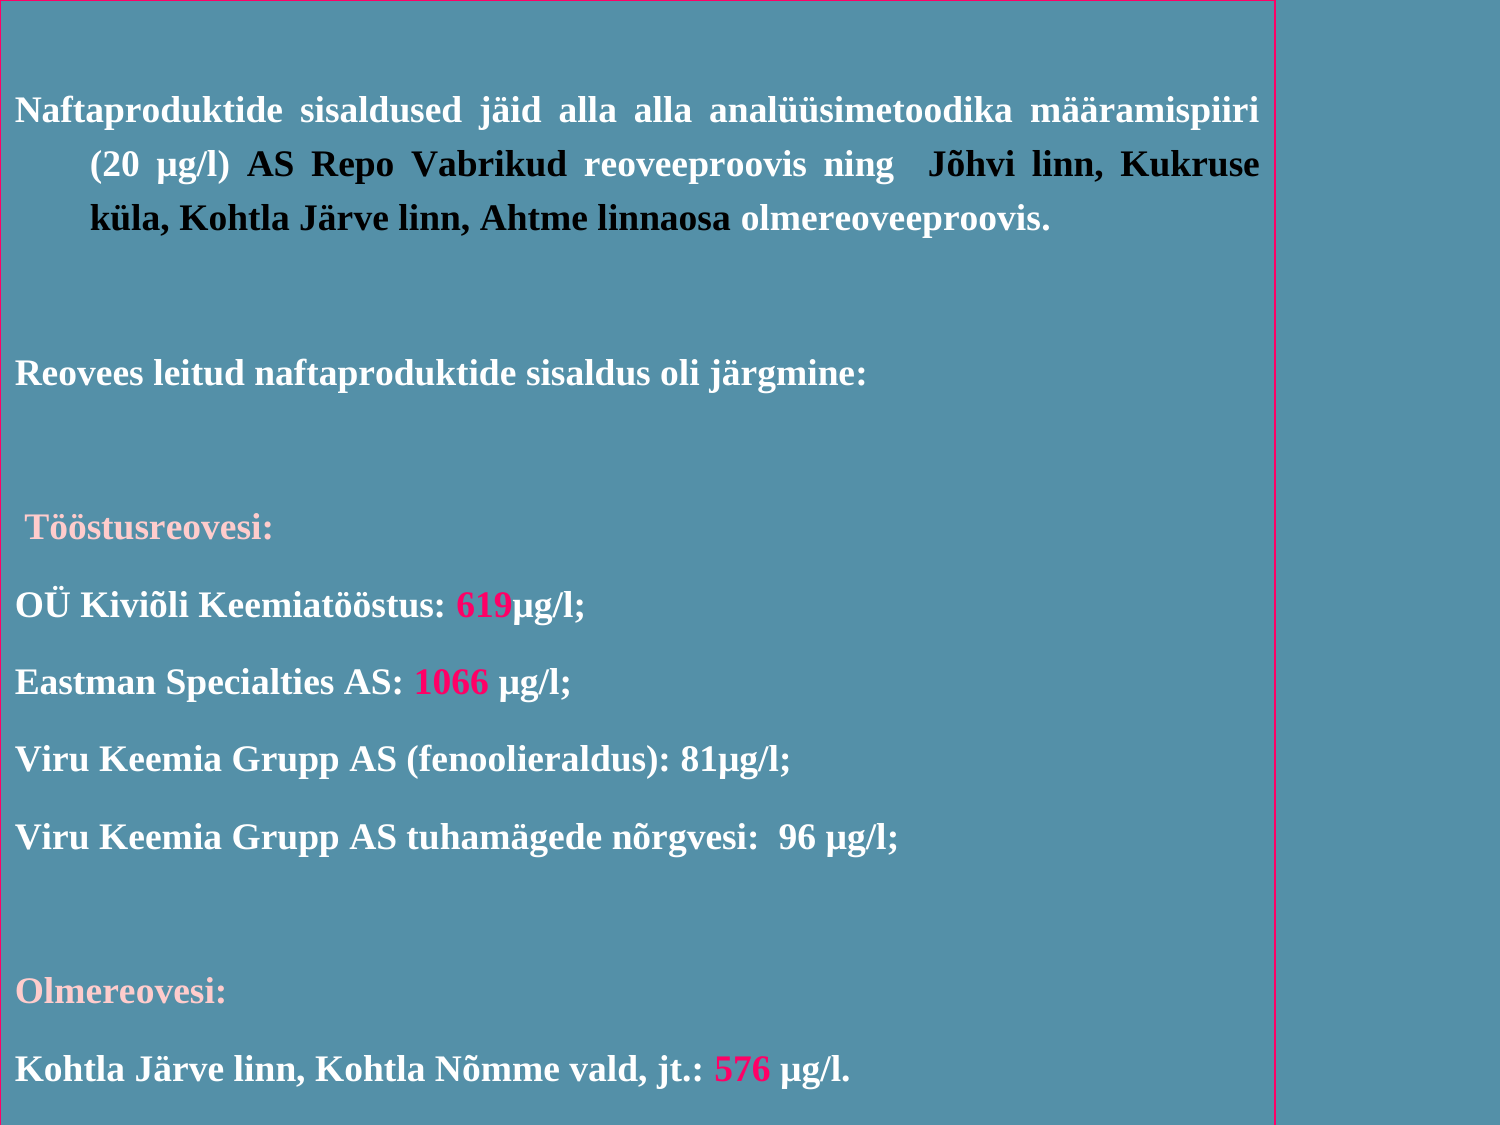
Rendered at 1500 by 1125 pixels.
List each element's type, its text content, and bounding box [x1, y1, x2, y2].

text_box Naftaproduktide sisaldused jäid alla alla analüüsimetoodika määramispiiri (20 µg/l) AS Repo Vabrikud reoveeproovis ning Jõhvi linn, Kukruse küla, Kohtla Järve linn, Ahtme linnaosa olmereoveeproovis. Reovees leitud naftaproduktide sisaldus oli järgmine: Tööstusreovesi: OÜ Kiviõli Keemiatööstus: 619µg/l; Eastman Specialties AS: 1066 µg/l; Viru Keemia Grupp AS (fenoolieraldus): 81µg/l; Viru Keemia Grupp AS tuhamägede nõrgvesi: 96 µg/l; Olmereovesi: Kohtla Järve linn, Kohtla Nõmme vald, jt.: 576 µg/l. [0, 0, 1276, 1125]
